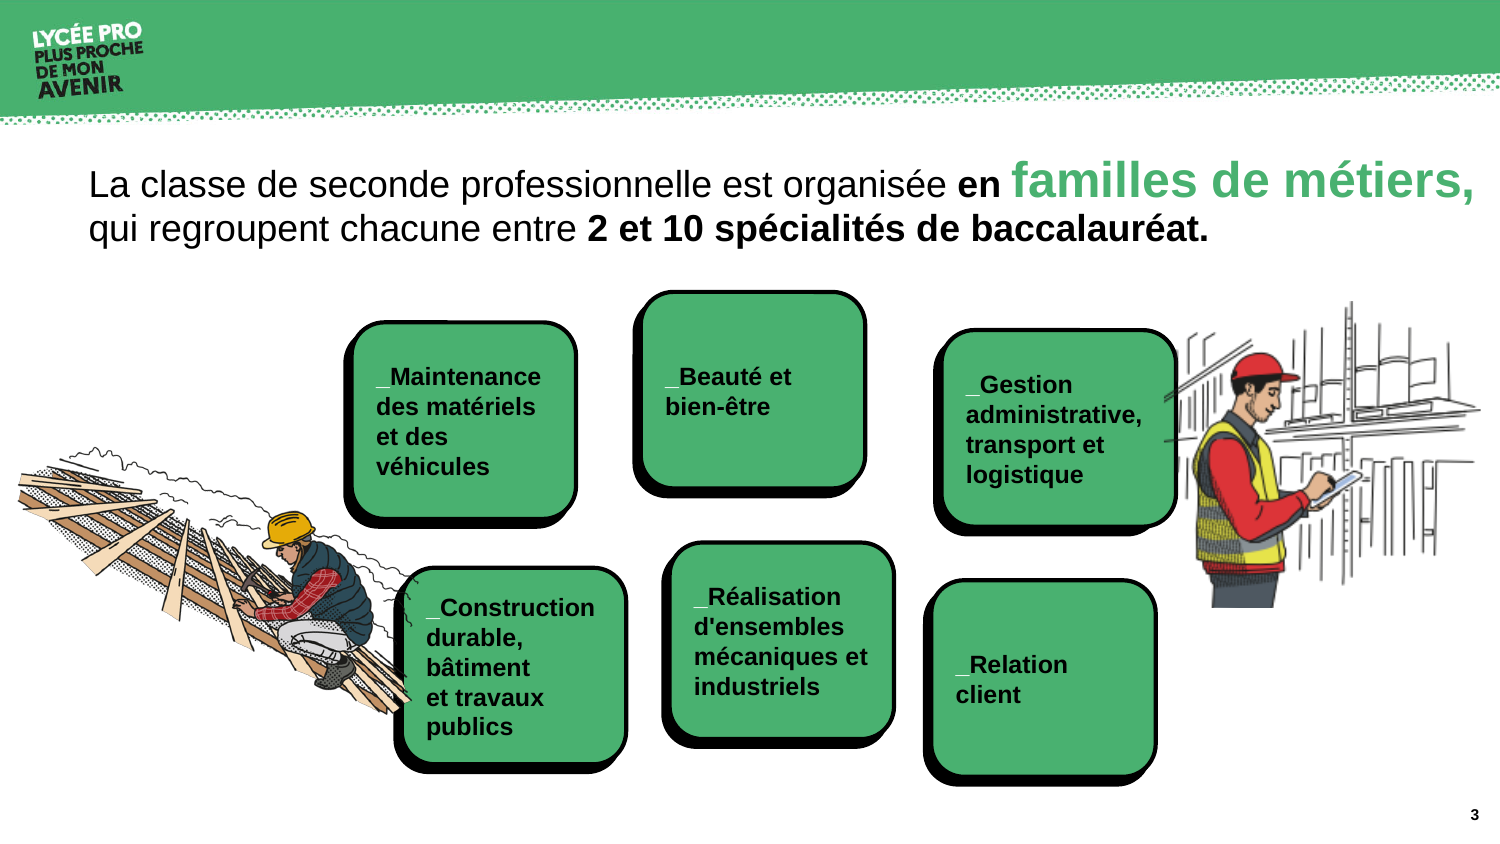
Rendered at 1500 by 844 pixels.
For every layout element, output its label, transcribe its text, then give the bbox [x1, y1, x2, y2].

text_box _Construction durable, bâtiment et travaux publics [401, 567, 627, 765]
title La classe de seconde professionnelle est organisée en familles de métiers, qui regroupent chacune entre 2 et 10 spécialités de baccalauréat. [88, 154, 1493, 241]
text_box [345, 339, 355, 446]
text_box [395, 715, 615, 773]
text_box [634, 309, 854, 497]
text_box _Gestion administrative, transport et logistique [941, 330, 1163, 527]
slide_number <numéro> [1257, 784, 1480, 844]
text_box [935, 347, 1148, 535]
text_box [663, 559, 884, 747]
text_box [419, 512, 565, 527]
text_box _Réalisation d'ensembles mécaniques et industriels [669, 542, 895, 740]
text_box _Maintenance des matériels et des véhicules [351, 322, 577, 519]
picture [17, 446, 419, 715]
text_box _Beauté et bien-être [640, 291, 866, 489]
text_box [925, 597, 1144, 785]
picture [1163, 301, 1481, 608]
picture [0, 0, 1500, 125]
text_box _Relation client [931, 580, 1156, 777]
